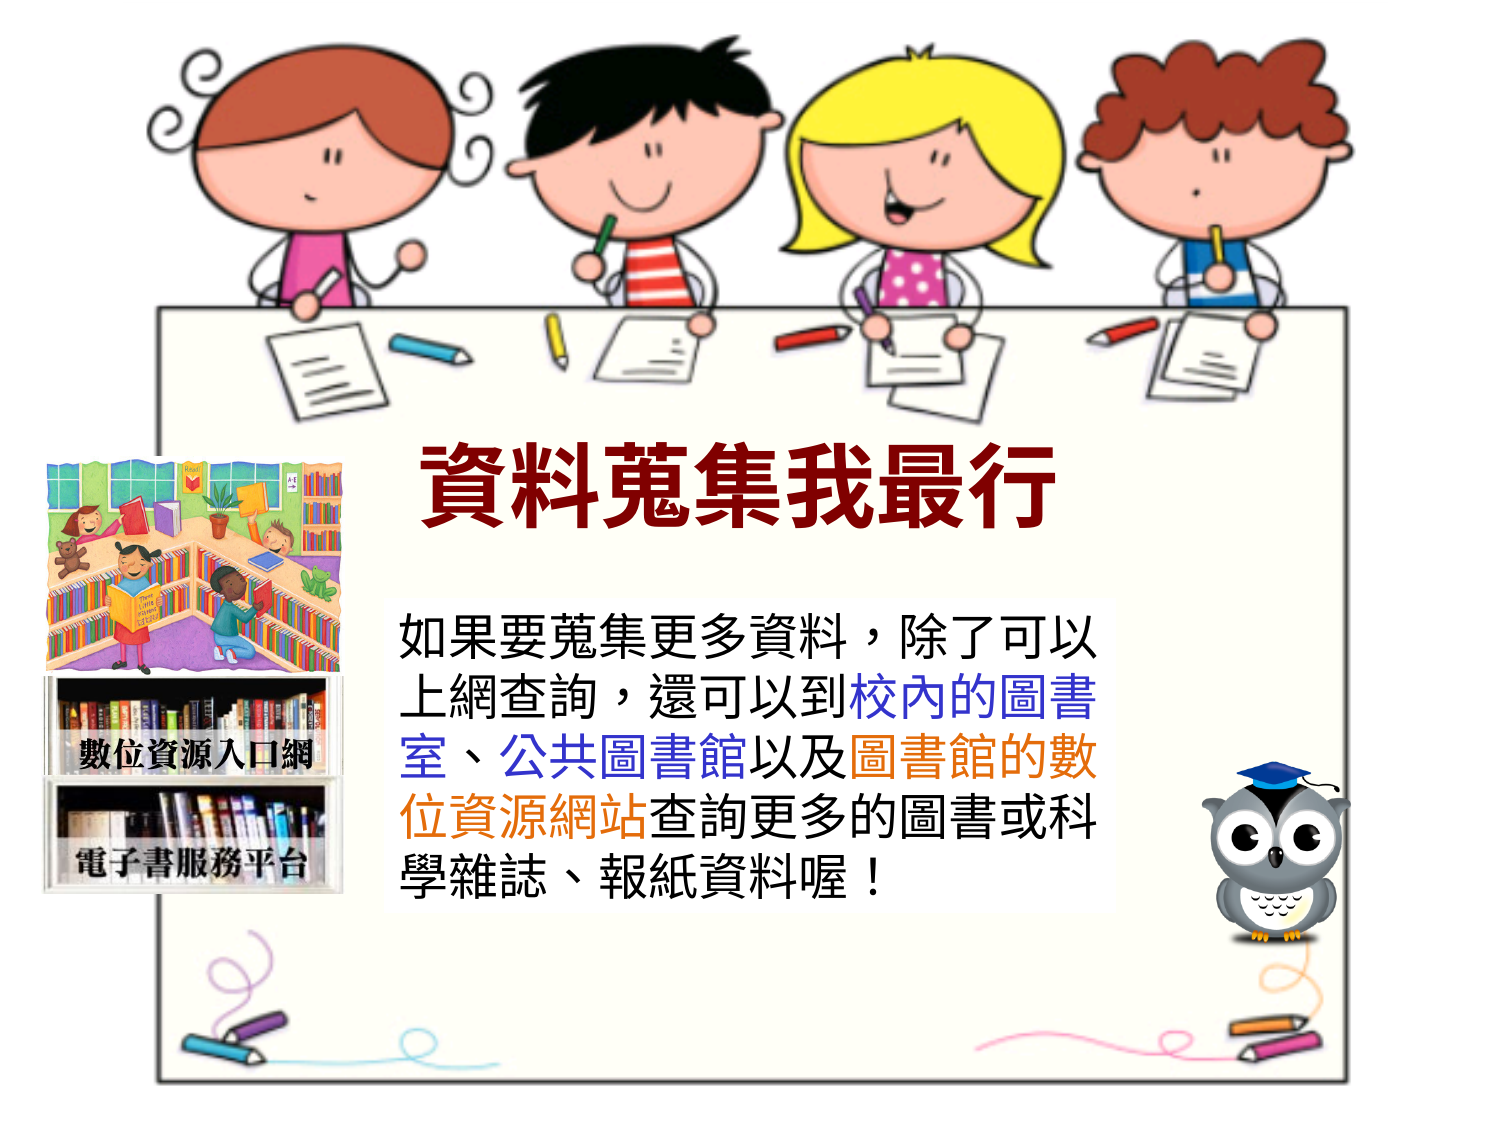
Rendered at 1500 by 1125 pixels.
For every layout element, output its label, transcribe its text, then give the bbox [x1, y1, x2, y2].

picture [41, 1, 1388, 1113]
text_box 資料蒐集我最行 [101, 421, 1377, 646]
text_box 如果要蒐集更多資料，除了可以上網查詢，還可以到校內的圖書室、公共圖書館以及圖書館的數位資源網站查詢更多的圖書或科學雜誌、報紙資料喔！ [384, 646, 1116, 913]
